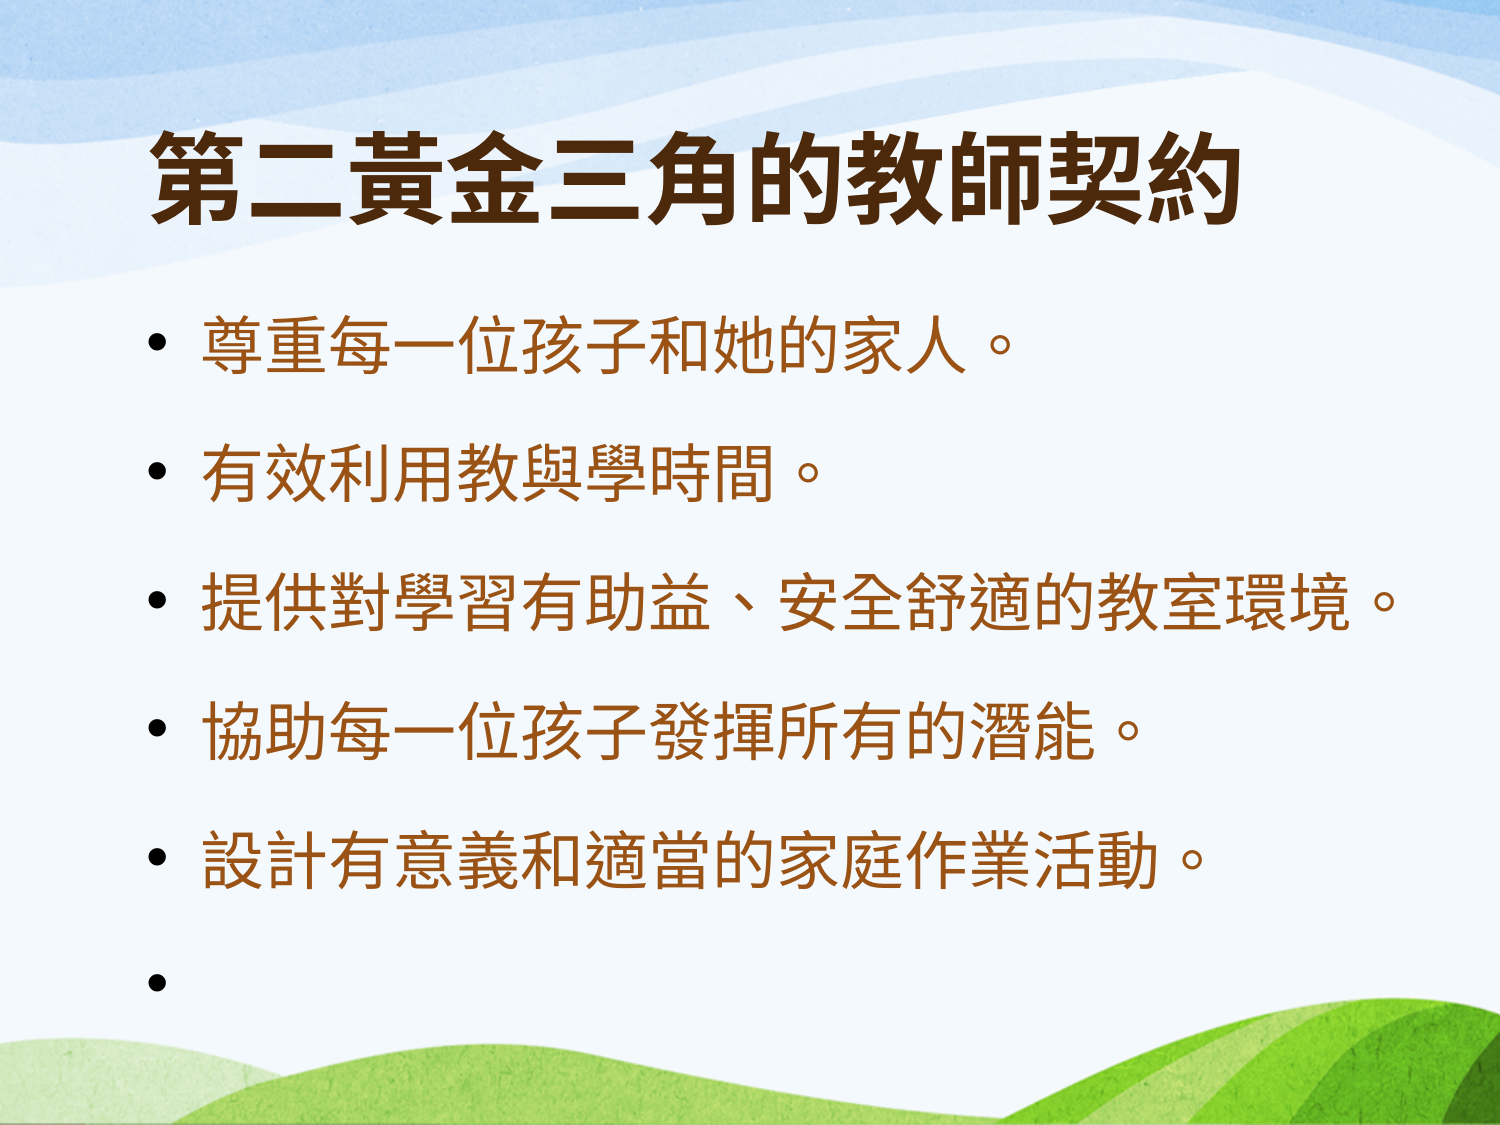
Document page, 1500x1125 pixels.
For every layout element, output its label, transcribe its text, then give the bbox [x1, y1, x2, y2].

title 第二黃金三角的教師契約 [131, 50, 1369, 251]
list 尊重每一位孩子和她的家人。 有效利用教與學時間。 提供對學習有助益、安全舒適的教室環境。 協助每一位孩子發揮所有的潛能。 設計有意義和適當的家庭作業活動。 [131, 287, 1369, 982]
